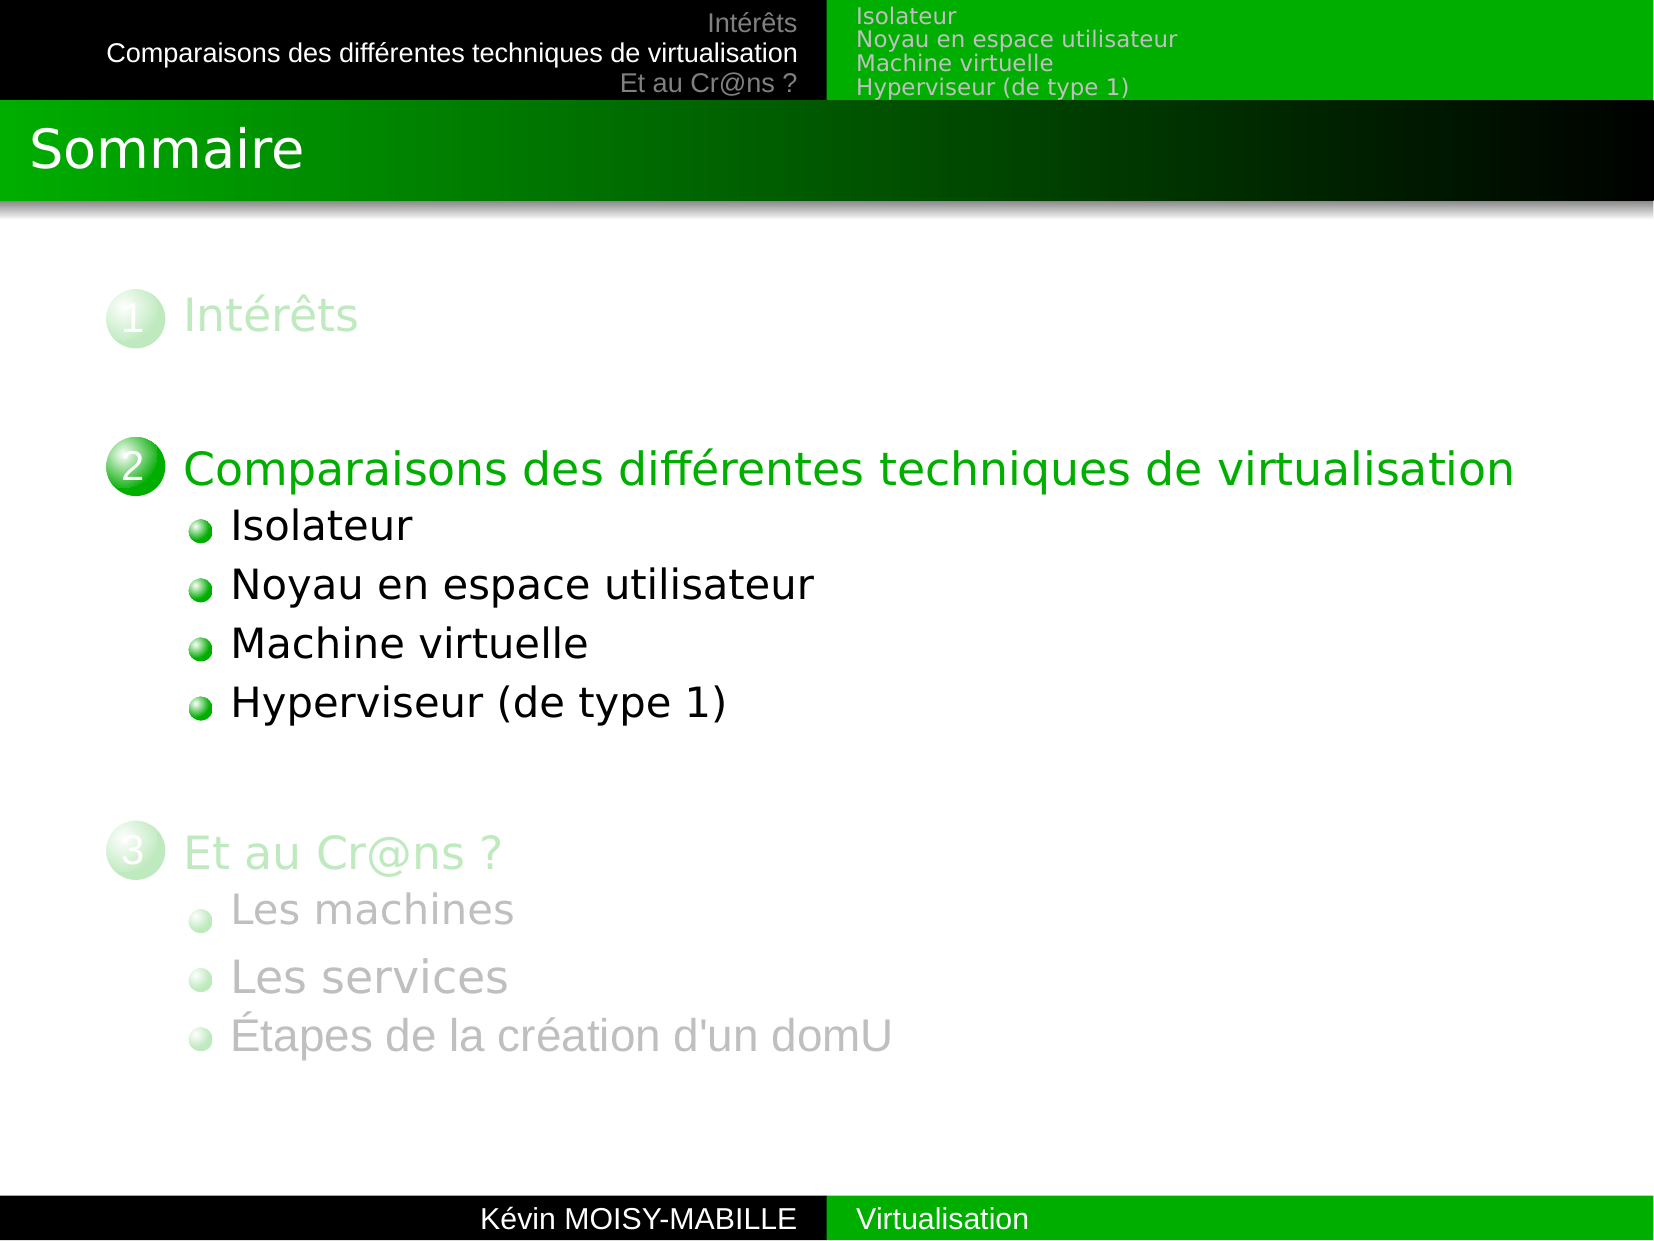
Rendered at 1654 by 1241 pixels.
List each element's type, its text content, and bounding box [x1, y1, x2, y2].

text_box Sommaire [29, 118, 1654, 184]
text_box [88, 265, 1536, 414]
text_box Hyperviseur (de type 1) [230, 679, 728, 728]
text_box Isolateur Noyau en espace utilisateur Machine virtuelle Hyperviseur (de type 1) [856, 5, 1625, 101]
text_box Kévin MOISY-MABILLE [0, 1201, 798, 1237]
text_box 2 [121, 442, 181, 490]
text_box [188, 519, 213, 544]
text_box Noyau en espace utilisateur [230, 561, 815, 610]
text_box [88, 797, 1536, 1123]
text_box [106, 437, 154, 497]
text_box [189, 696, 213, 721]
text_box [188, 637, 213, 662]
text_box Isolateur [230, 501, 413, 551]
text_box Intérêts Comparaisons des différentes techniques de virtualisation Et au Cr@ns ? [0, 7, 798, 99]
text_box Machine virtuelle [230, 620, 590, 669]
text_box [188, 578, 213, 603]
text_box Comparaisons des différentes techniques de virtualisation [183, 442, 1625, 497]
text_box Virtualisation [856, 1201, 1654, 1237]
text_box [0, 1195, 1654, 1241]
text_box [0, 0, 1654, 219]
